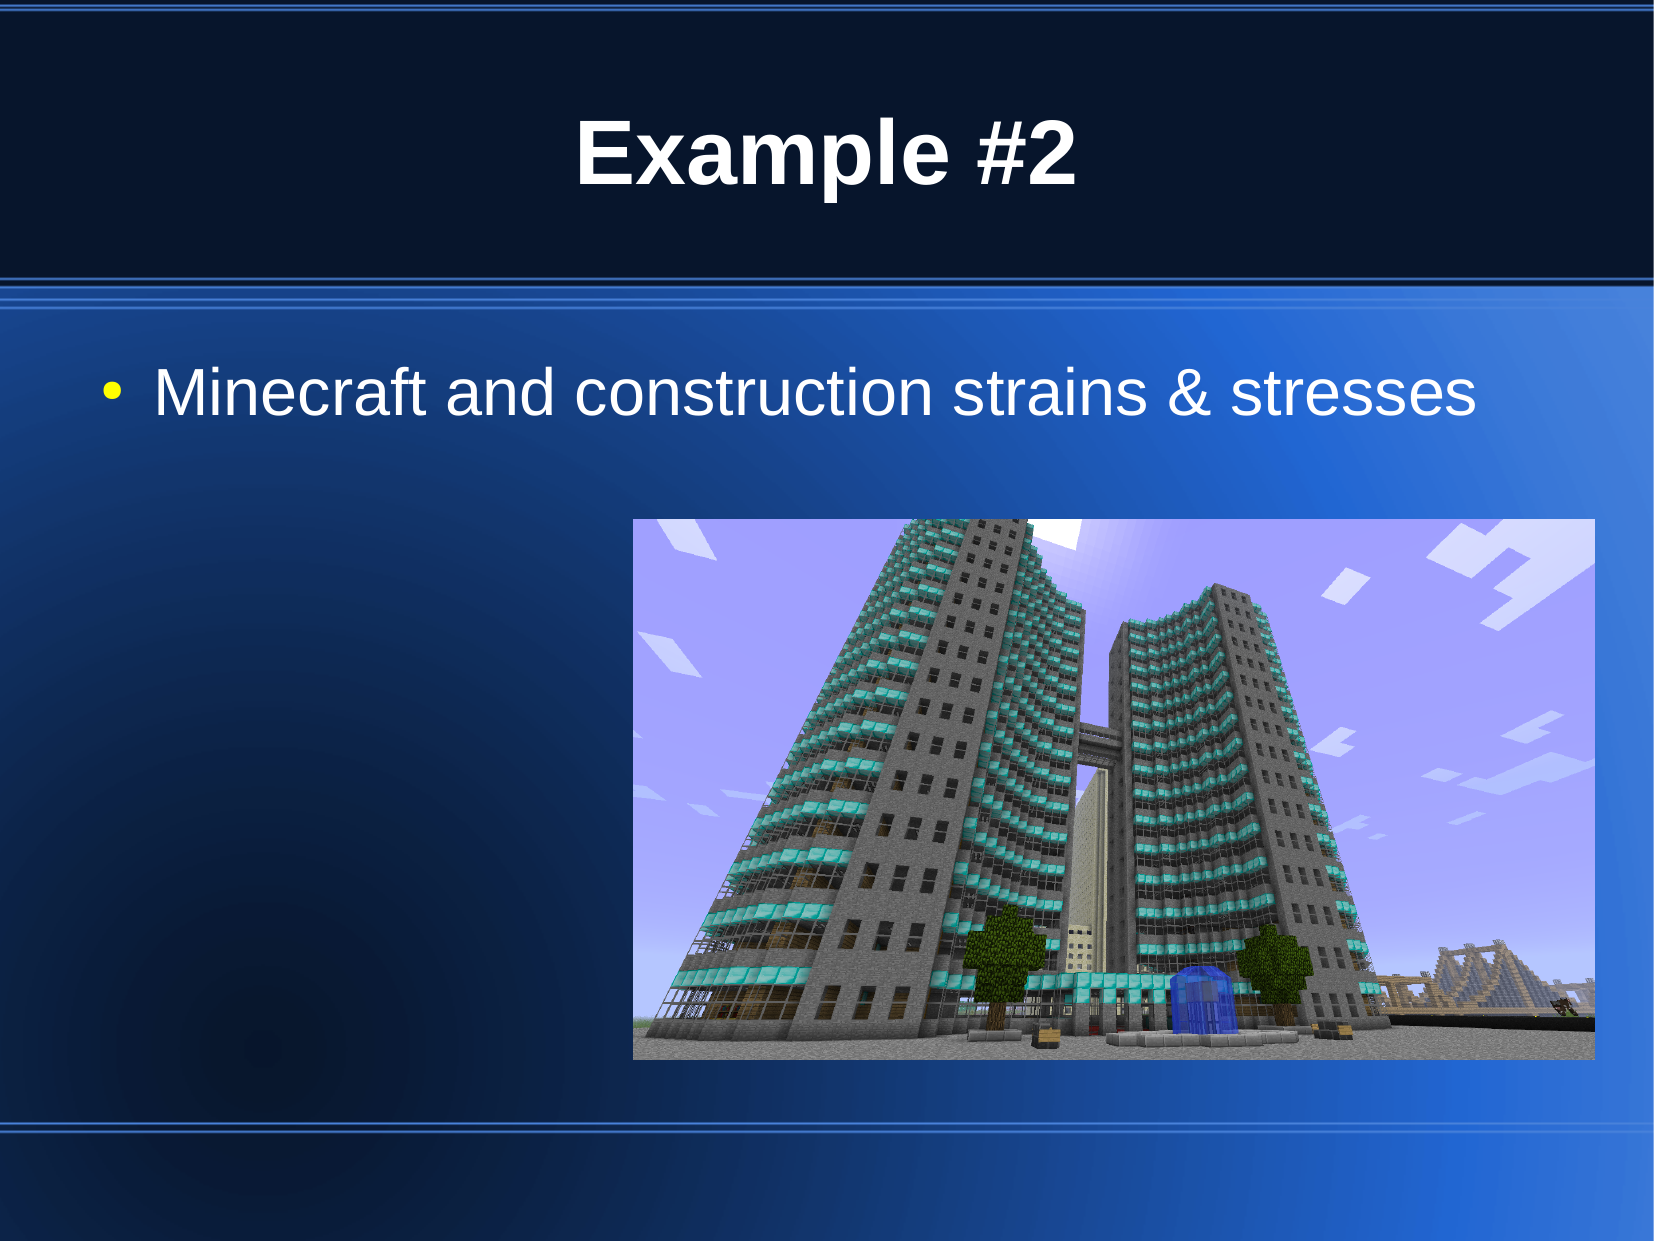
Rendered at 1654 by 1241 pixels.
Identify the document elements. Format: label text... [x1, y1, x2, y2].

title Example #2 [82, 49, 1571, 257]
picture [0, 0, 1654, 1241]
list Minecraft and construction strains & stresses [82, 355, 1571, 1075]
